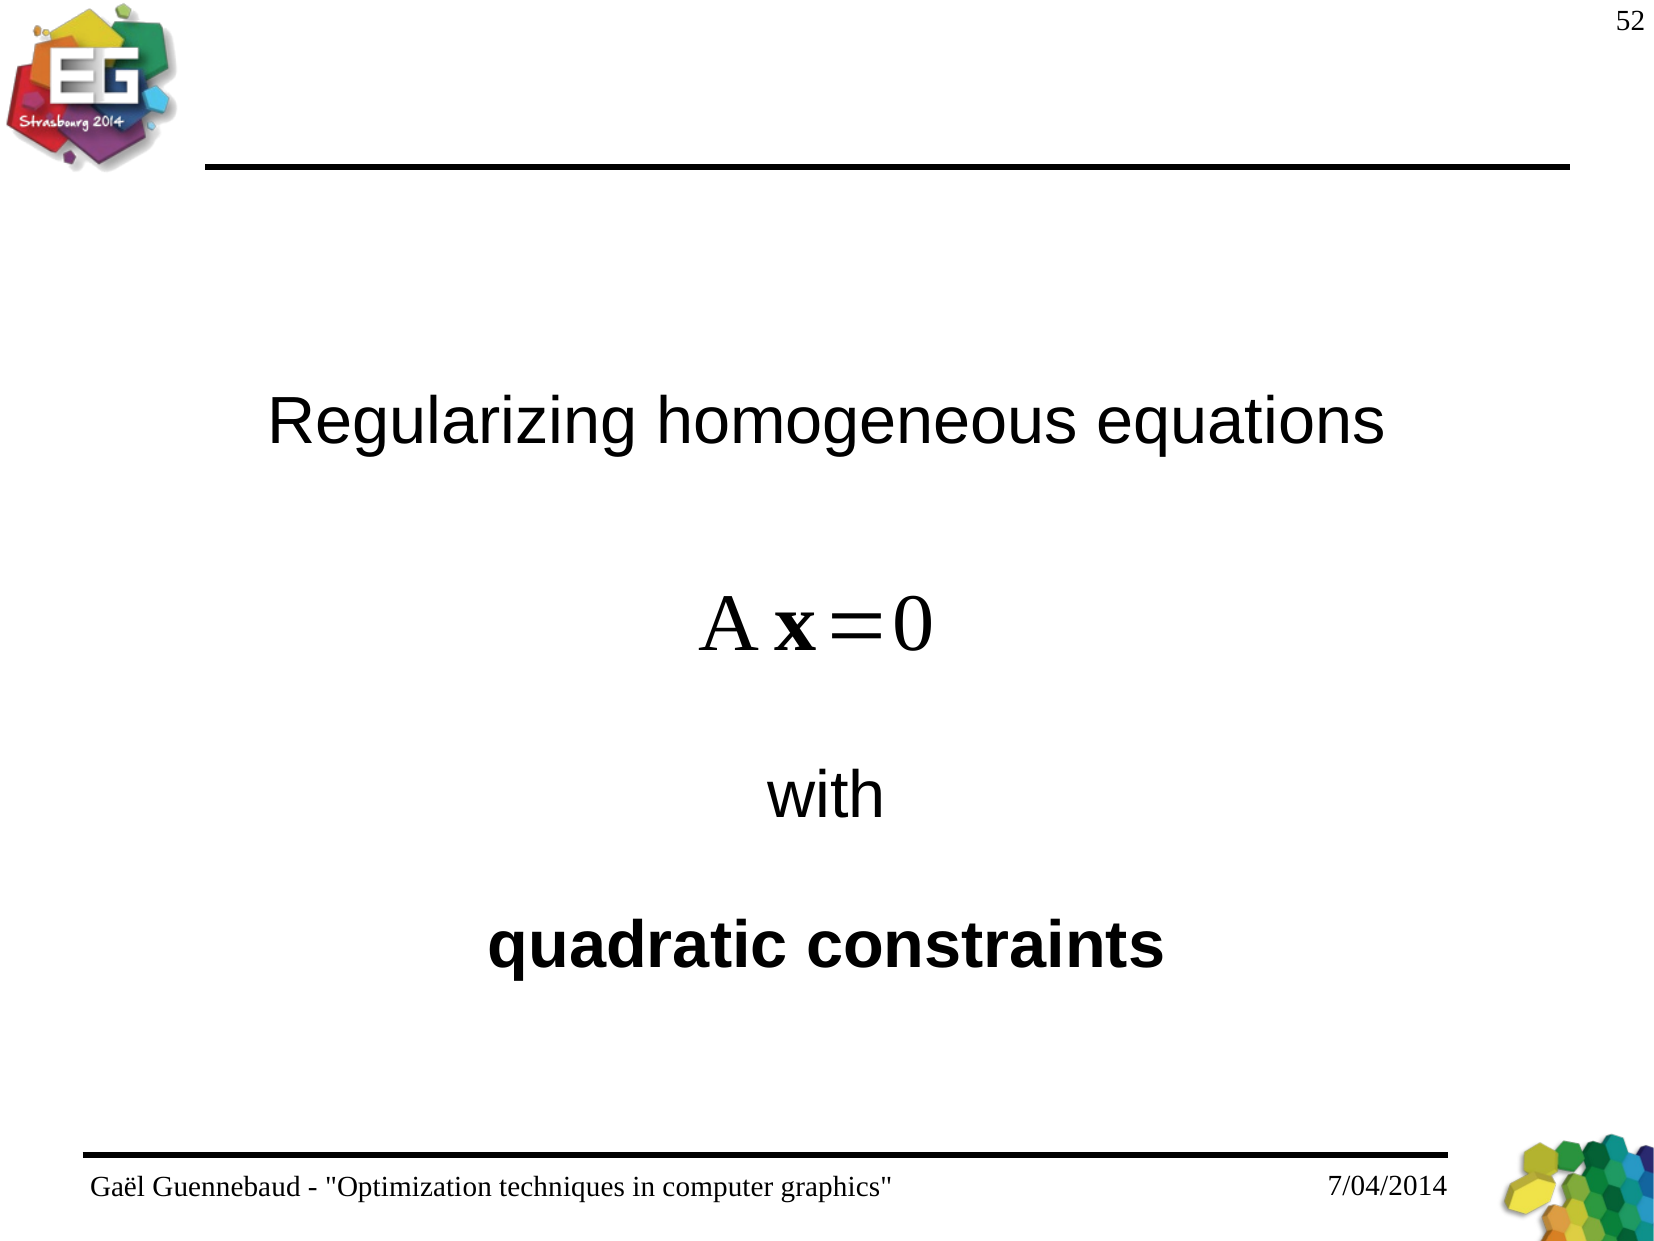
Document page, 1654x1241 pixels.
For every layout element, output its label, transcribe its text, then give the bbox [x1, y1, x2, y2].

subtitle Regularizing homogeneous equations with quadratic constraints [82, 240, 1571, 1126]
chart [688, 578, 943, 670]
picture [1499, 1128, 1654, 1241]
picture [0, 0, 180, 180]
